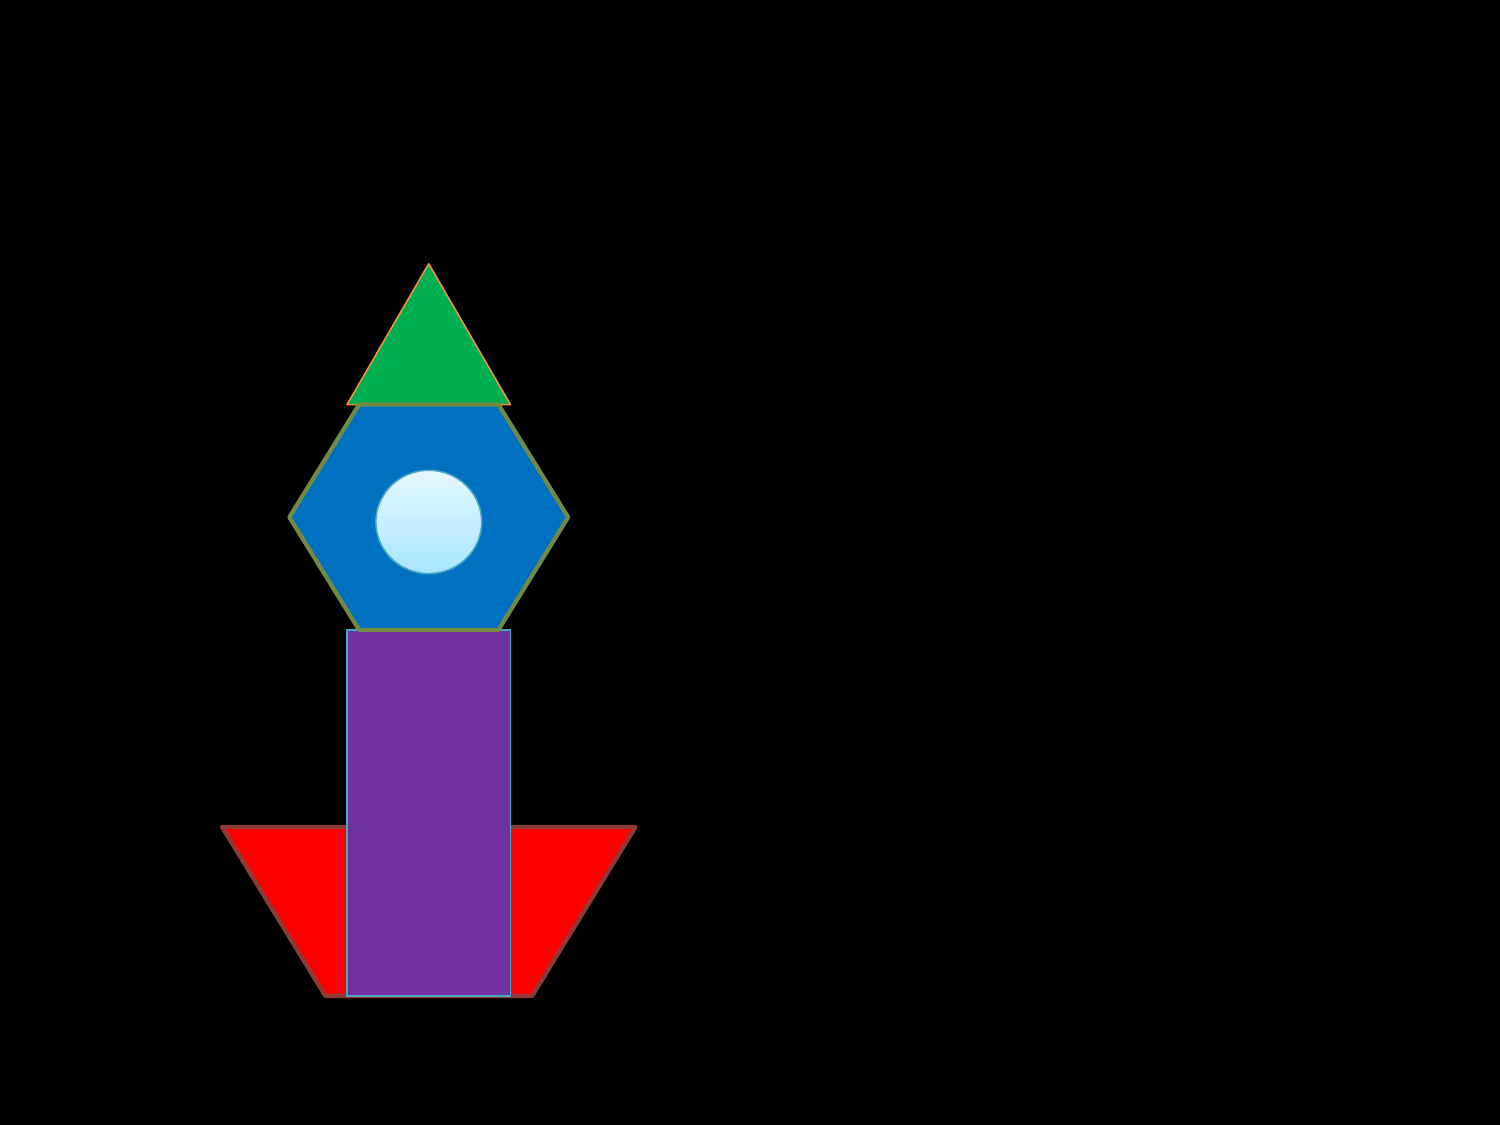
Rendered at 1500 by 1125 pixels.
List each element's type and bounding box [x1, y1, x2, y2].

text_box [222, 263, 636, 997]
